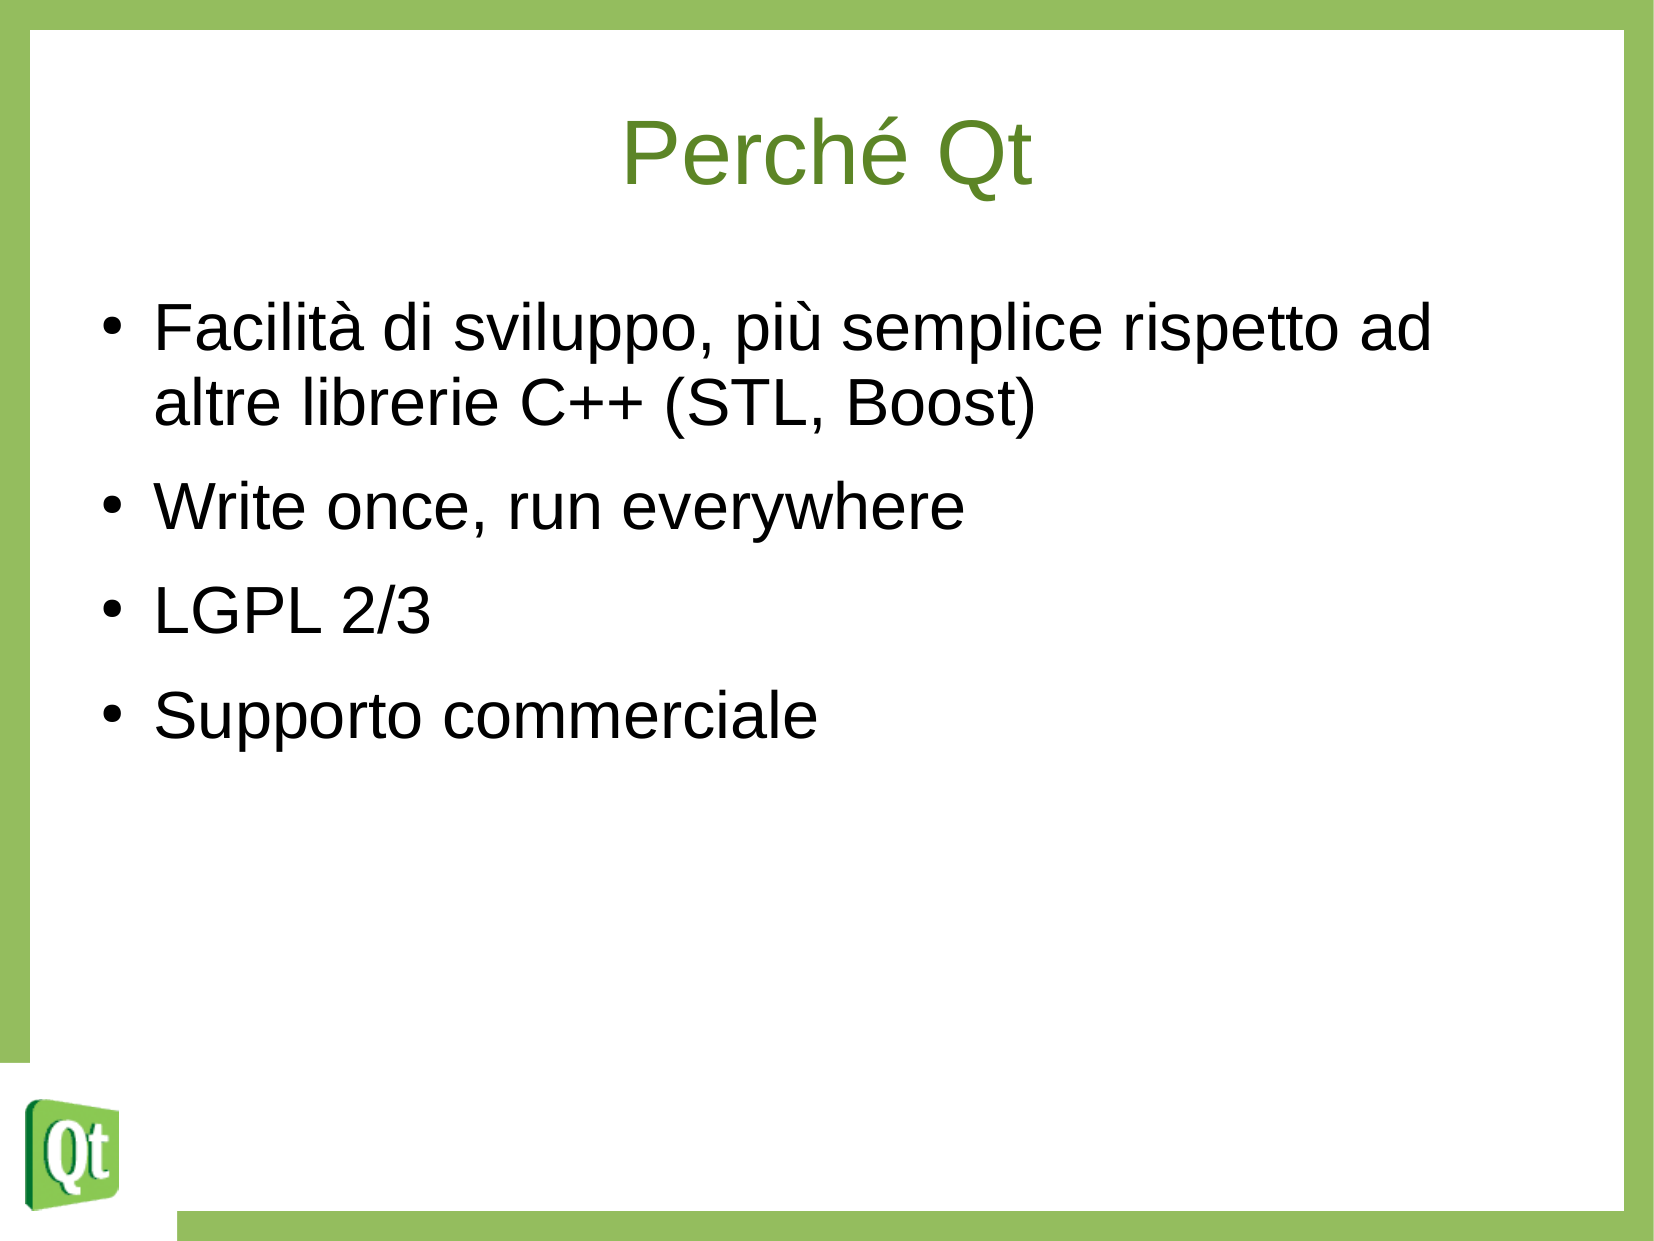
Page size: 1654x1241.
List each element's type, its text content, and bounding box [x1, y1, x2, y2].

title Perché Qt [82, 56, 1571, 250]
picture [25, 1099, 119, 1211]
list Facilità di sviluppo, più semplice rispetto ad altre librerie C++ (STL, Boost) Write once, run everywhere LGPL 2/3 Supporto commerciale [82, 290, 1571, 1109]
